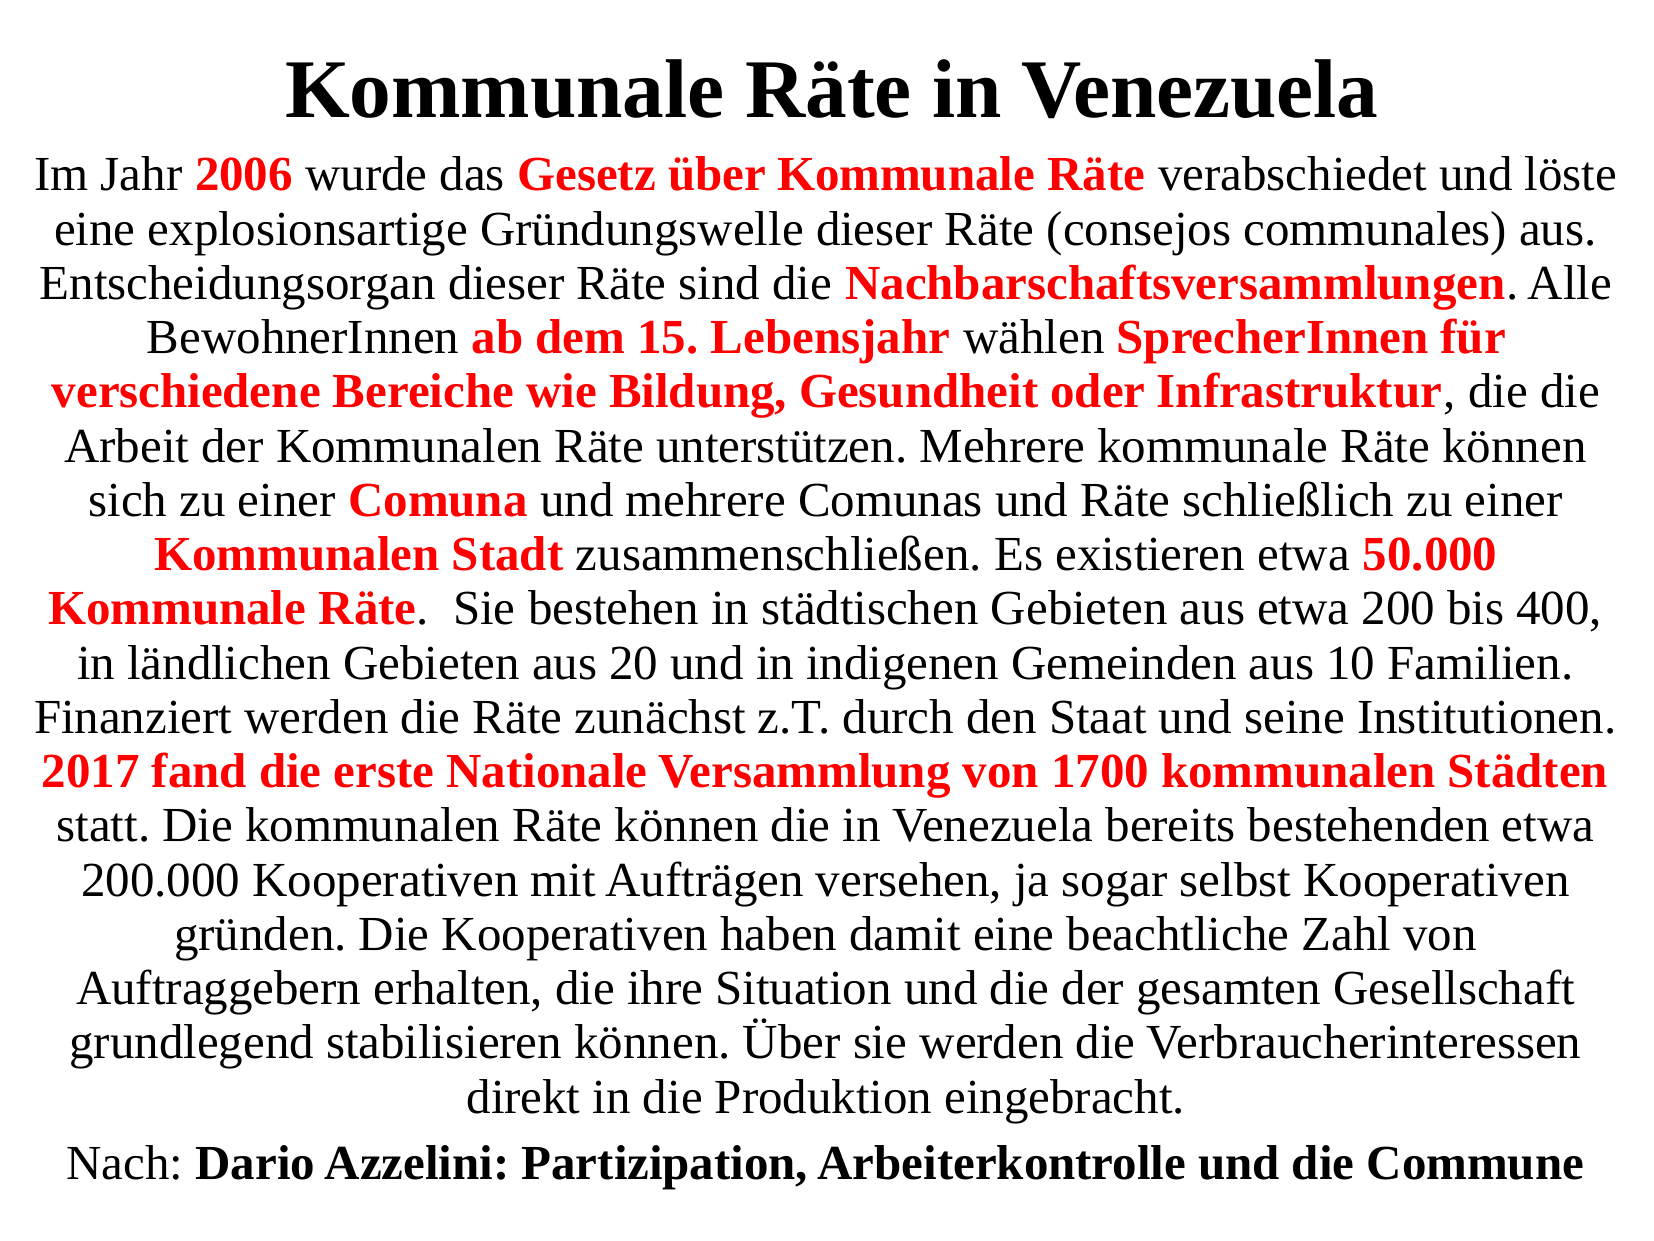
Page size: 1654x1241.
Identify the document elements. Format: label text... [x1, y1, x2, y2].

text_box Kommunale Räte in Venezuela Im Jahr 2006 wurde das Gesetz über Kommunale Räte verabschiedet und löste eine explosionsartige Gründungswelle dieser Räte (consejos communales) aus. Entscheidungsorgan dieser Räte sind die Nachbarschaftsversammlungen. Alle BewohnerInnen ab dem 15. Lebensjahr wählen SprecherInnen für verschiedene Bereiche wie Bildung, Gesundheit oder Infrastruktur, die die Arbeit der Kommunalen Räte unterstützen. Mehrere kommunale Räte können sich zu einer Comuna und mehrere Comunas und Räte schließlich zu einer Kommunalen Stadt zusammenschließen. Es existieren etwa 50.000 Kommunale Räte. Sie bestehen in städtischen Gebieten aus etwa 200 bis 400, in ländlichen Gebieten aus 20 und in indigenen Gemeinden aus 10 Familien. Finanziert werden die Räte zunächst z.T. durch den Staat und seine Institutionen. 2017 fand die erste Nationale Versammlung von 1700 kommunalen Städten statt. Die kommunalen Räte können die in Venezuela bereits bestehenden etwa 200.000 Kooperativen mit Aufträgen versehen, ja sogar selbst Kooperativen gründen. Die Kooperativen haben damit eine beachtliche Zahl von Auftraggebern erhalten, die ihre Situation und die der gesamten Gesellschaft grundlegend stabilisieren können. Über sie werden die Verbraucherinteressen direkt in die Produktion eingebracht. Nach: Dario Azzelini: Partizipation, Arbeiterkontrolle und die Commune [19, 35, 1642, 1241]
